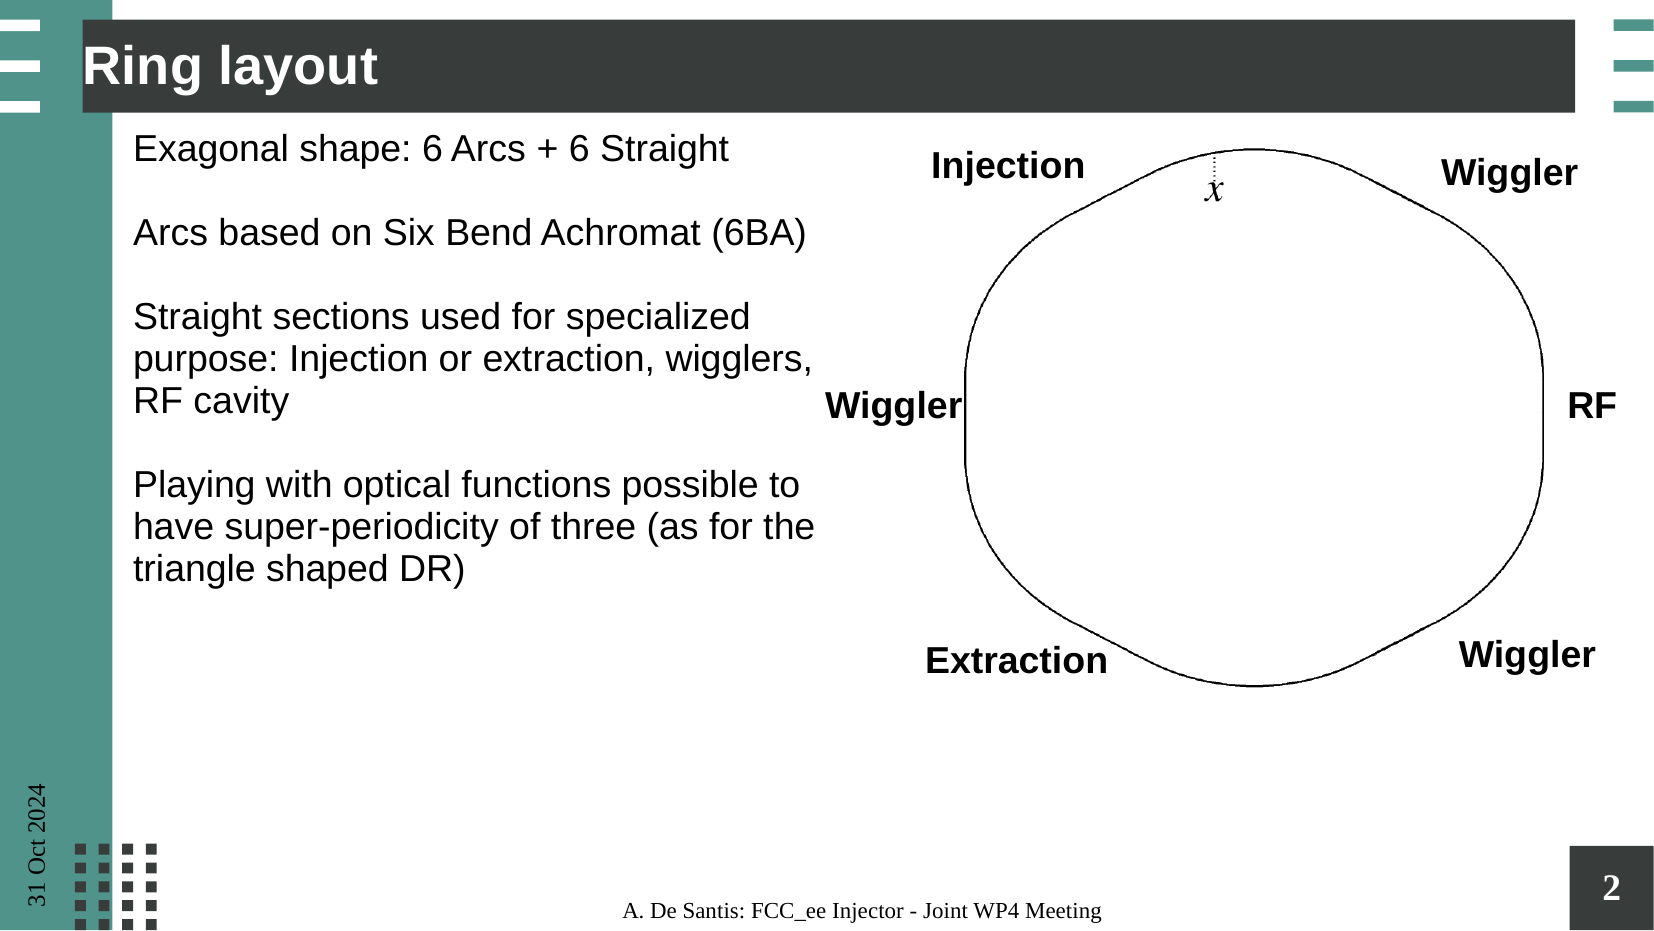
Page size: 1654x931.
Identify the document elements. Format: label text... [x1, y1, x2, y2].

text_box Exagonal shape: 6 Arcs + 6 Straight Arcs based on Six Bend Achromat (6BA) Straight sections used for specialized purpose: Injection or extraction, wigglers, RF cavity Playing with optical functions possible to have super-periodicity of three (as for the triangle shaped DR) [118, 120, 831, 682]
text_box Wiggler [831, 377, 978, 435]
title Ring layout [82, 19, 1576, 113]
picture [946, 134, 1547, 703]
text_box RF [1552, 377, 1633, 434]
text_box Extraction [910, 632, 1124, 689]
text_box Wiggler [1426, 144, 1594, 201]
text_box Injection [916, 136, 1101, 194]
text_box Wiggler [1443, 626, 1611, 684]
